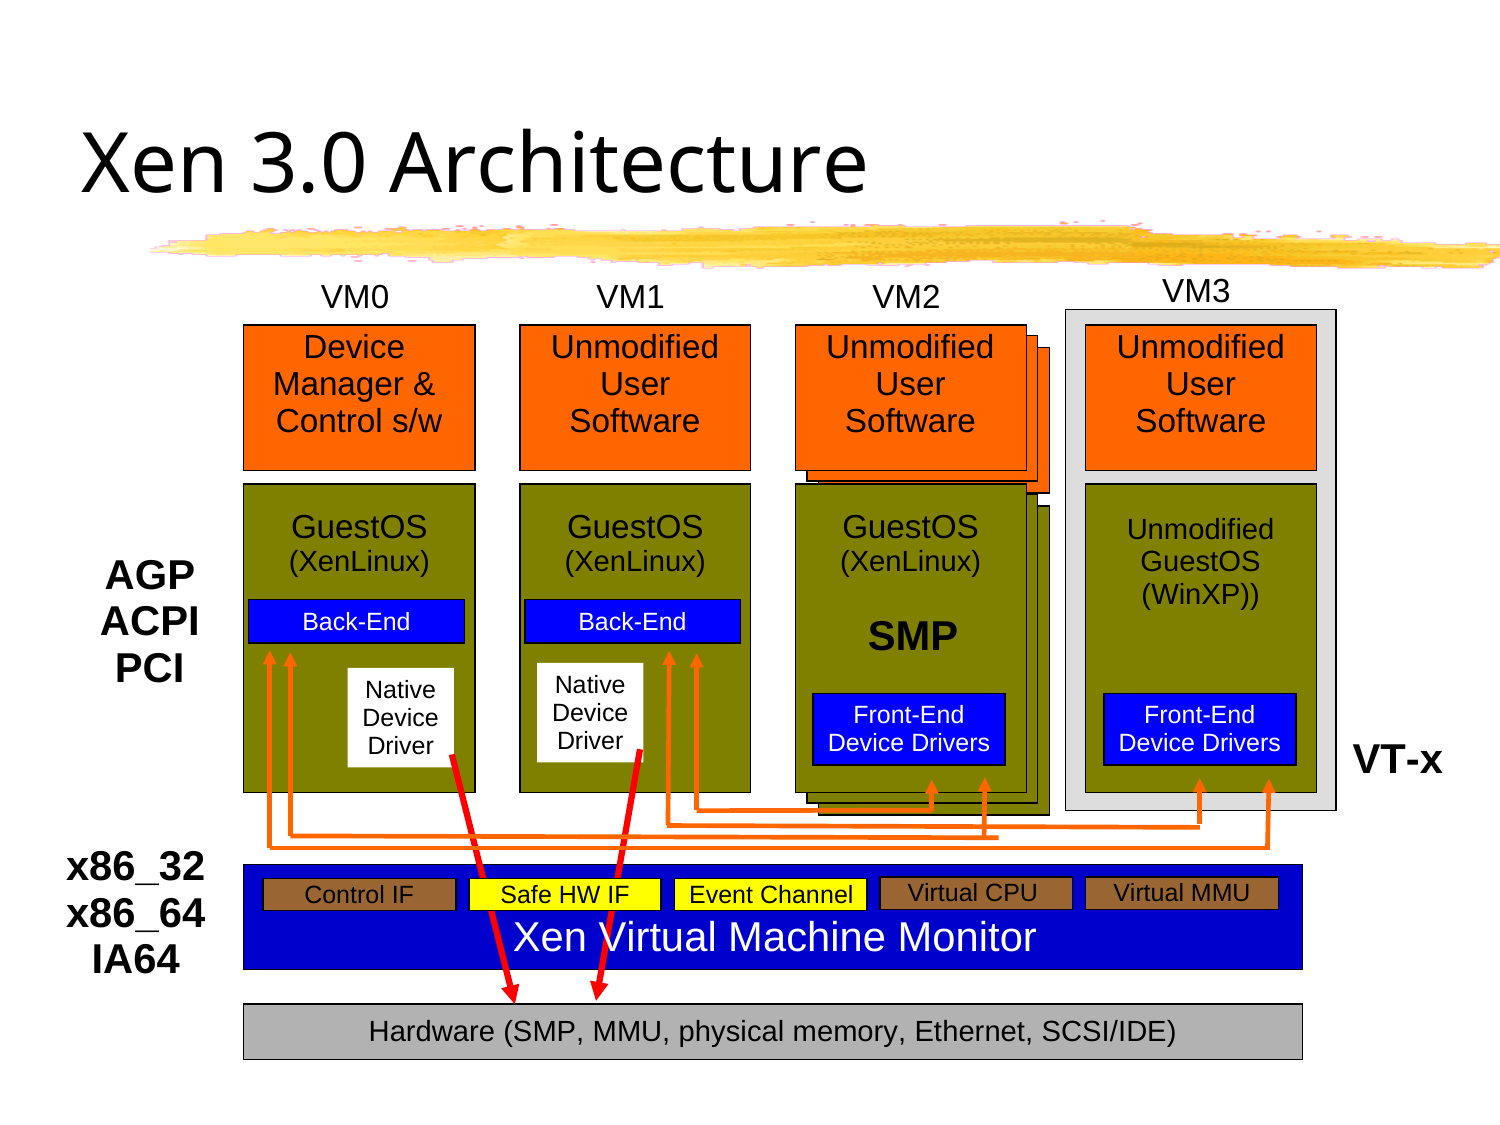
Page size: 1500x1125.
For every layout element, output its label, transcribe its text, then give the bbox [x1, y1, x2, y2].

text_box VM0 [305, 271, 405, 324]
text_box Unmodified User Software [535, 321, 735, 448]
text_box [519, 483, 751, 793]
text_box Back-End [248, 599, 465, 644]
text_box [243, 324, 475, 471]
text_box Unmodified User Software [1101, 321, 1301, 448]
text_box [243, 1003, 1303, 1060]
text_box VT-x [1338, 728, 1459, 791]
text_box Back-End [524, 599, 741, 644]
text_box Native Device Driver [347, 667, 454, 768]
text_box Front-End Device Drivers [1103, 693, 1297, 765]
text_box x86_32 x86_64 IA64 [51, 835, 221, 991]
text_box SMP [853, 605, 974, 668]
title Xen 3.0 Architecture [66, 37, 1342, 225]
text_box [243, 483, 475, 793]
picture [150, 215, 1500, 279]
text_box [1065, 309, 1336, 811]
text_box [605, 864, 1303, 970]
text_box [519, 324, 751, 471]
text_box AGP ACPI PCI [85, 543, 215, 699]
text_box VM2 [857, 271, 956, 324]
text_box [483, 864, 616, 878]
text_box Event Channel [674, 878, 868, 906]
text_box Unmodified GuestOS (WinXP)) [1112, 504, 1290, 619]
text_box VM3 [1147, 264, 1246, 317]
text_box Virtual MMU [1085, 877, 1279, 910]
text_box Safe HW IF [469, 878, 662, 911]
text_box Device Manager & Control s/w [258, 321, 460, 448]
text_box Native Device Driver [537, 662, 644, 763]
text_box Hardware (SMP, MMU, physical memory, Ethernet, SCSI/IDE) [248, 1015, 1298, 1048]
text_box GuestOS (XenLinux) [549, 500, 722, 586]
text_box Virtual CPU [880, 877, 1073, 910]
text_box GuestOS (XenLinux) [825, 500, 997, 586]
text_box [795, 324, 1050, 815]
text_box [243, 864, 502, 970]
text_box Unmodified User Software [811, 321, 1010, 448]
text_box Xen Virtual Machine Monitor [498, 906, 1052, 969]
text_box Control IF [262, 878, 456, 911]
text_box GuestOS (XenLinux) [273, 500, 445, 586]
text_box Front-End Device Drivers [813, 693, 1006, 765]
text_box VM1 [581, 271, 680, 324]
